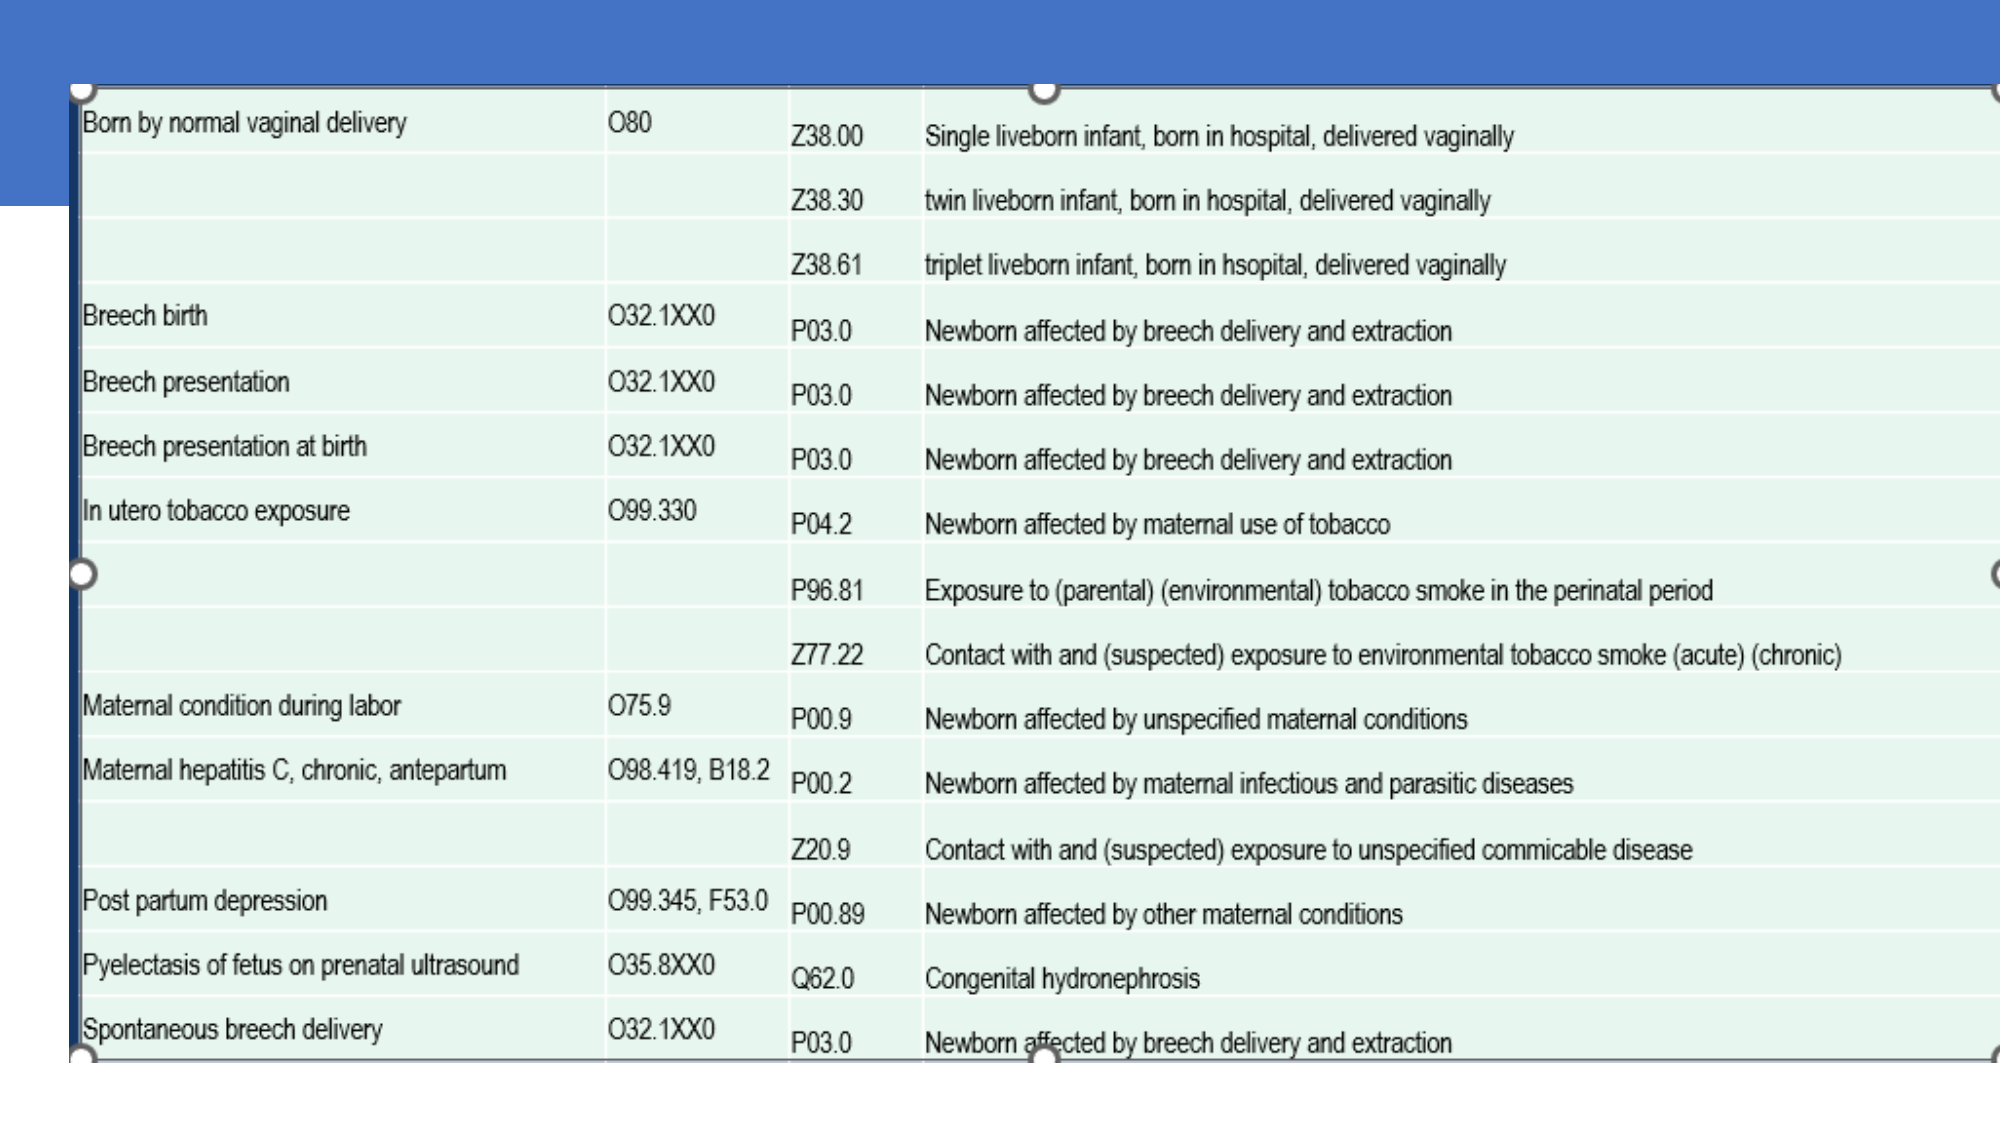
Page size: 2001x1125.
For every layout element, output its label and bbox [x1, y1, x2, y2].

picture [69, 84, 2000, 1063]
table_header [0, 0, 2000, 206]
